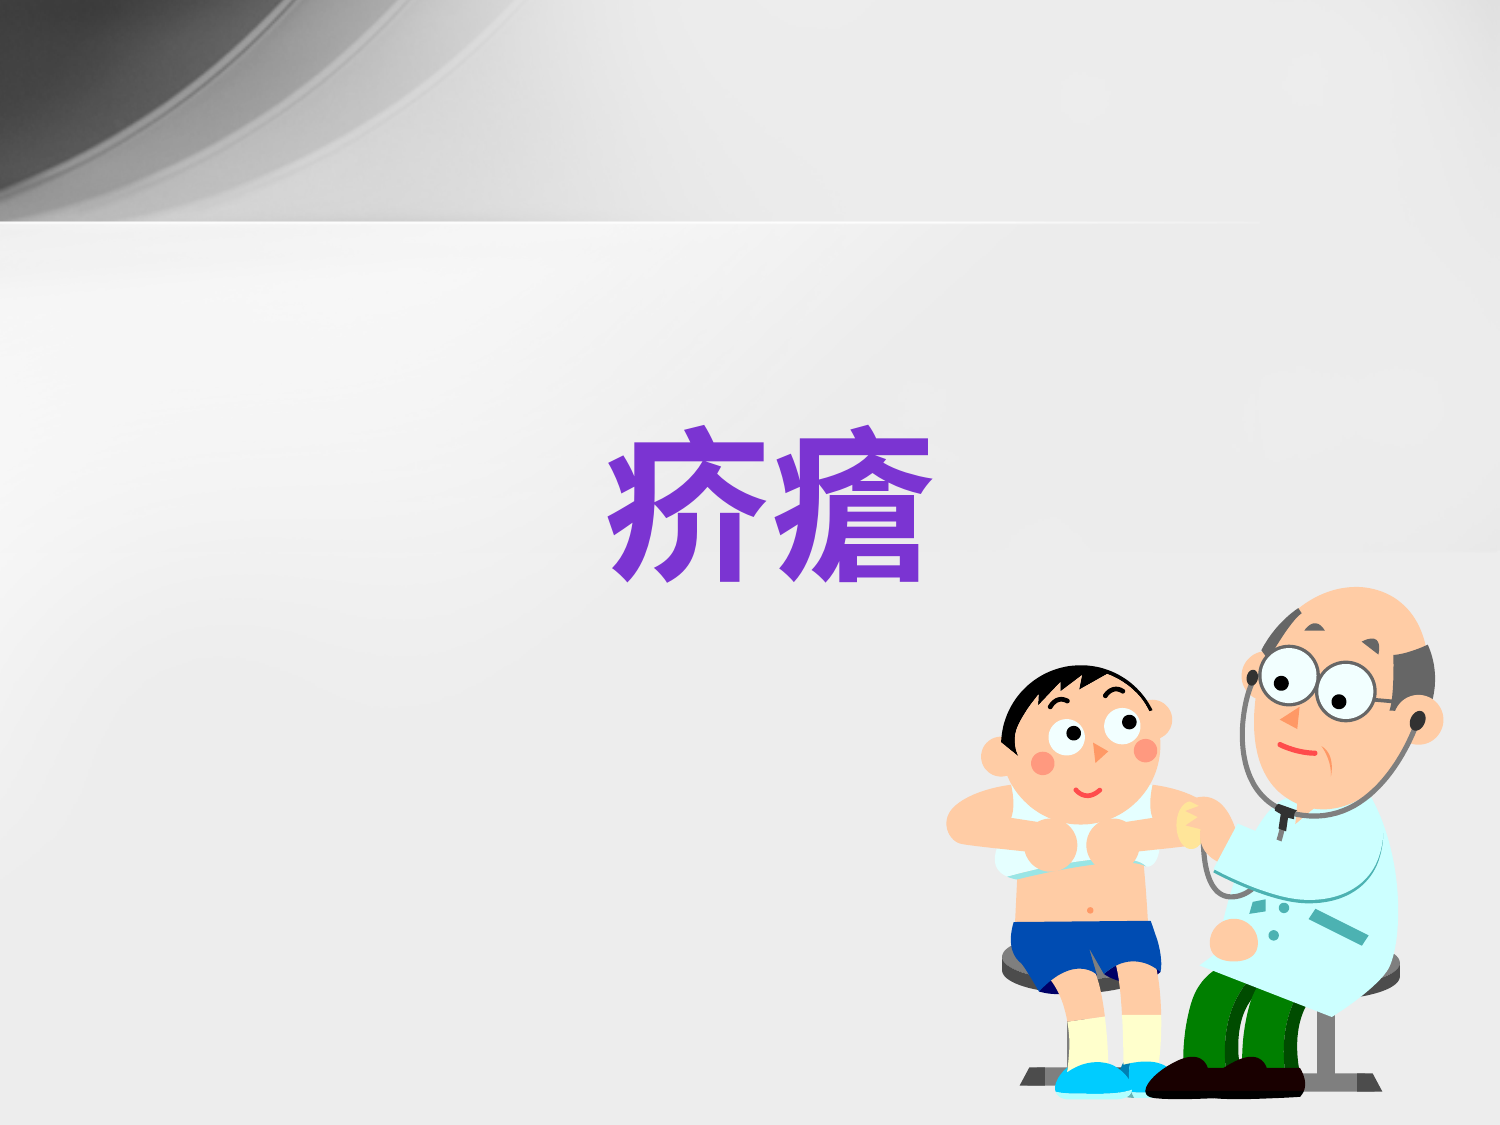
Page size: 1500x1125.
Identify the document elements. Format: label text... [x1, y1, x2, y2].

picture [0, 0, 1500, 1125]
text_box 疥瘡 [466, 393, 1076, 608]
